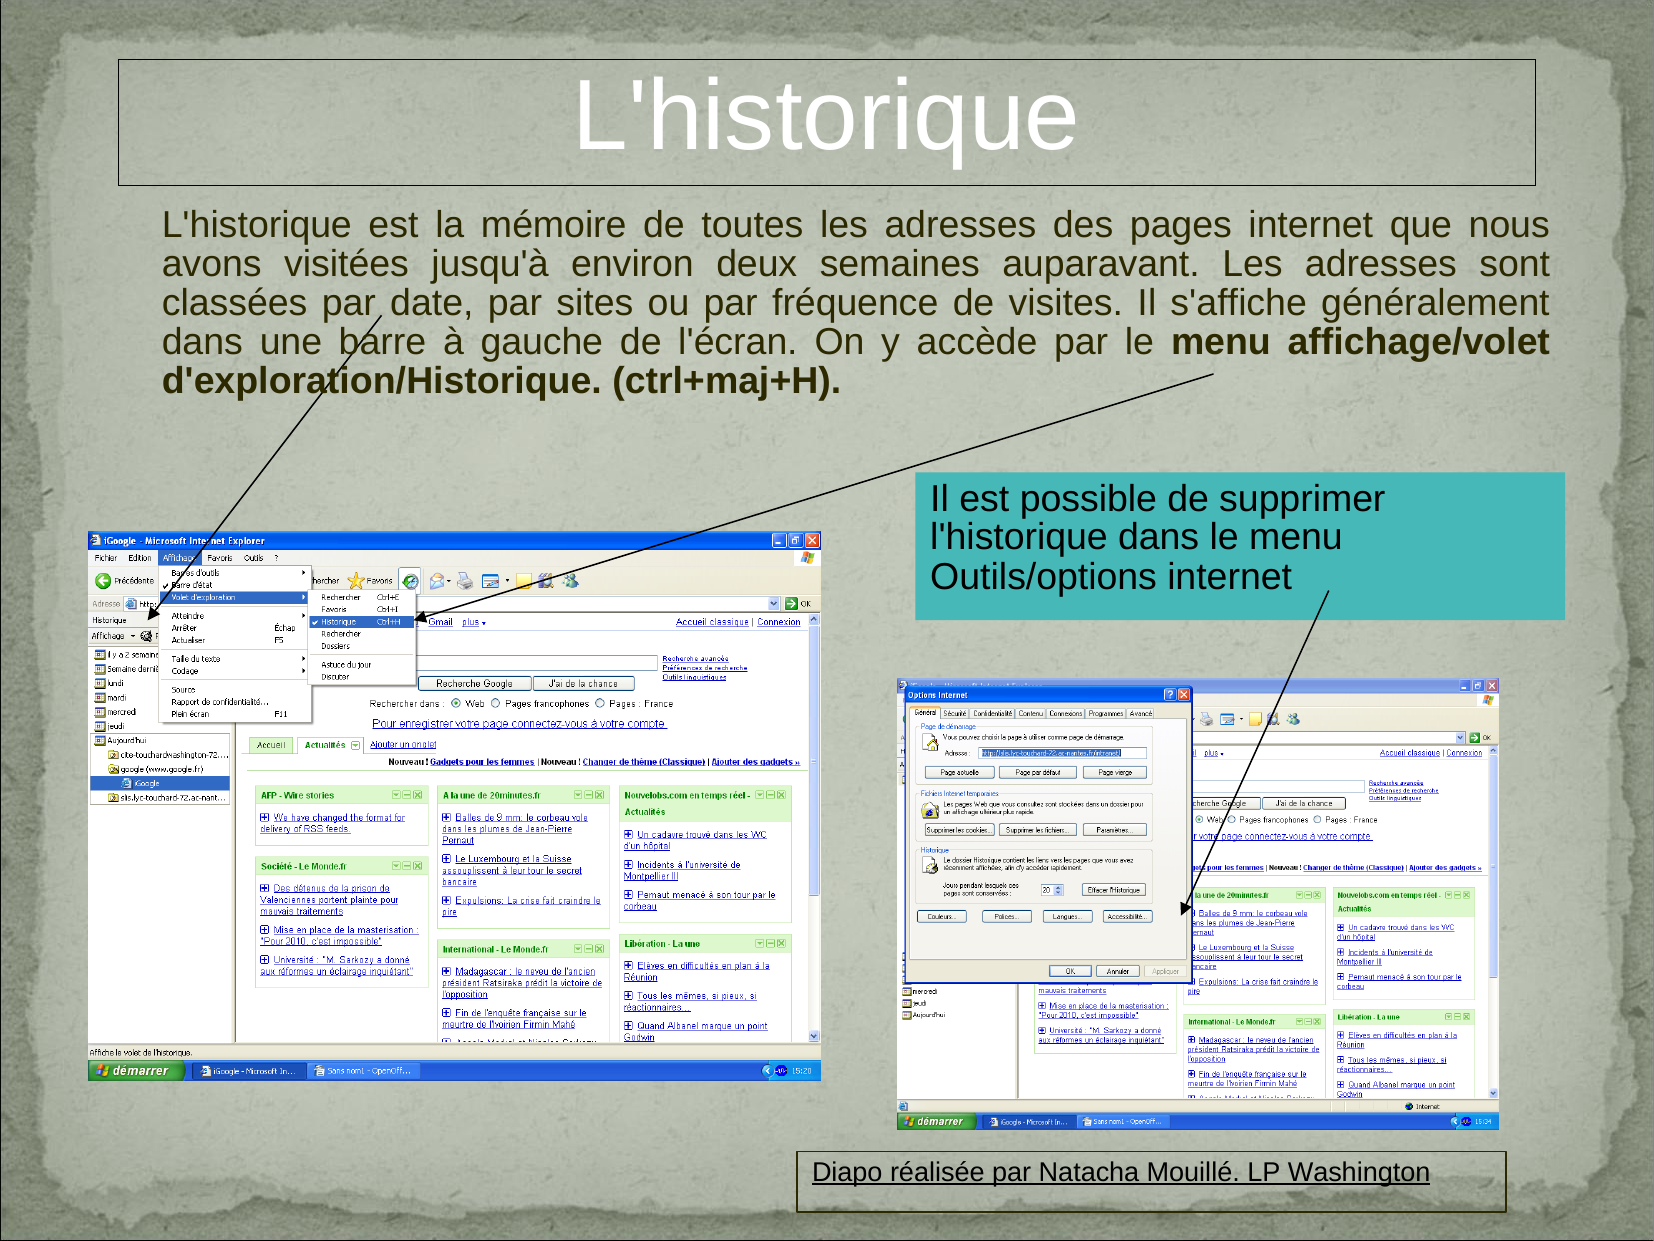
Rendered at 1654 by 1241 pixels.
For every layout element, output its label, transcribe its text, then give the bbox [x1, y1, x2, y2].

text_box L'historique [118, 59, 1536, 186]
text_box Diapo réalisée par Natacha Mouillé. LP Washington [797, 1151, 1506, 1212]
text_box Il est possible de supprimer l'historique dans le menu Outils/options internet [915, 472, 1566, 621]
text_box L'historique est la mémoire de toutes les adresses des pages internet que nous avons visitées jusqu'à environ deux semaines auparavant. Les adresses sont classées par date, par sites ou par fréquence de visites. Il s'affiche généralement dans une barre à gauche de l'écran. On y accède par le menu affichage/volet d'exploration/Historique. (ctrl+maj+H). [147, 198, 1566, 409]
picture [0, 0, 1654, 1241]
